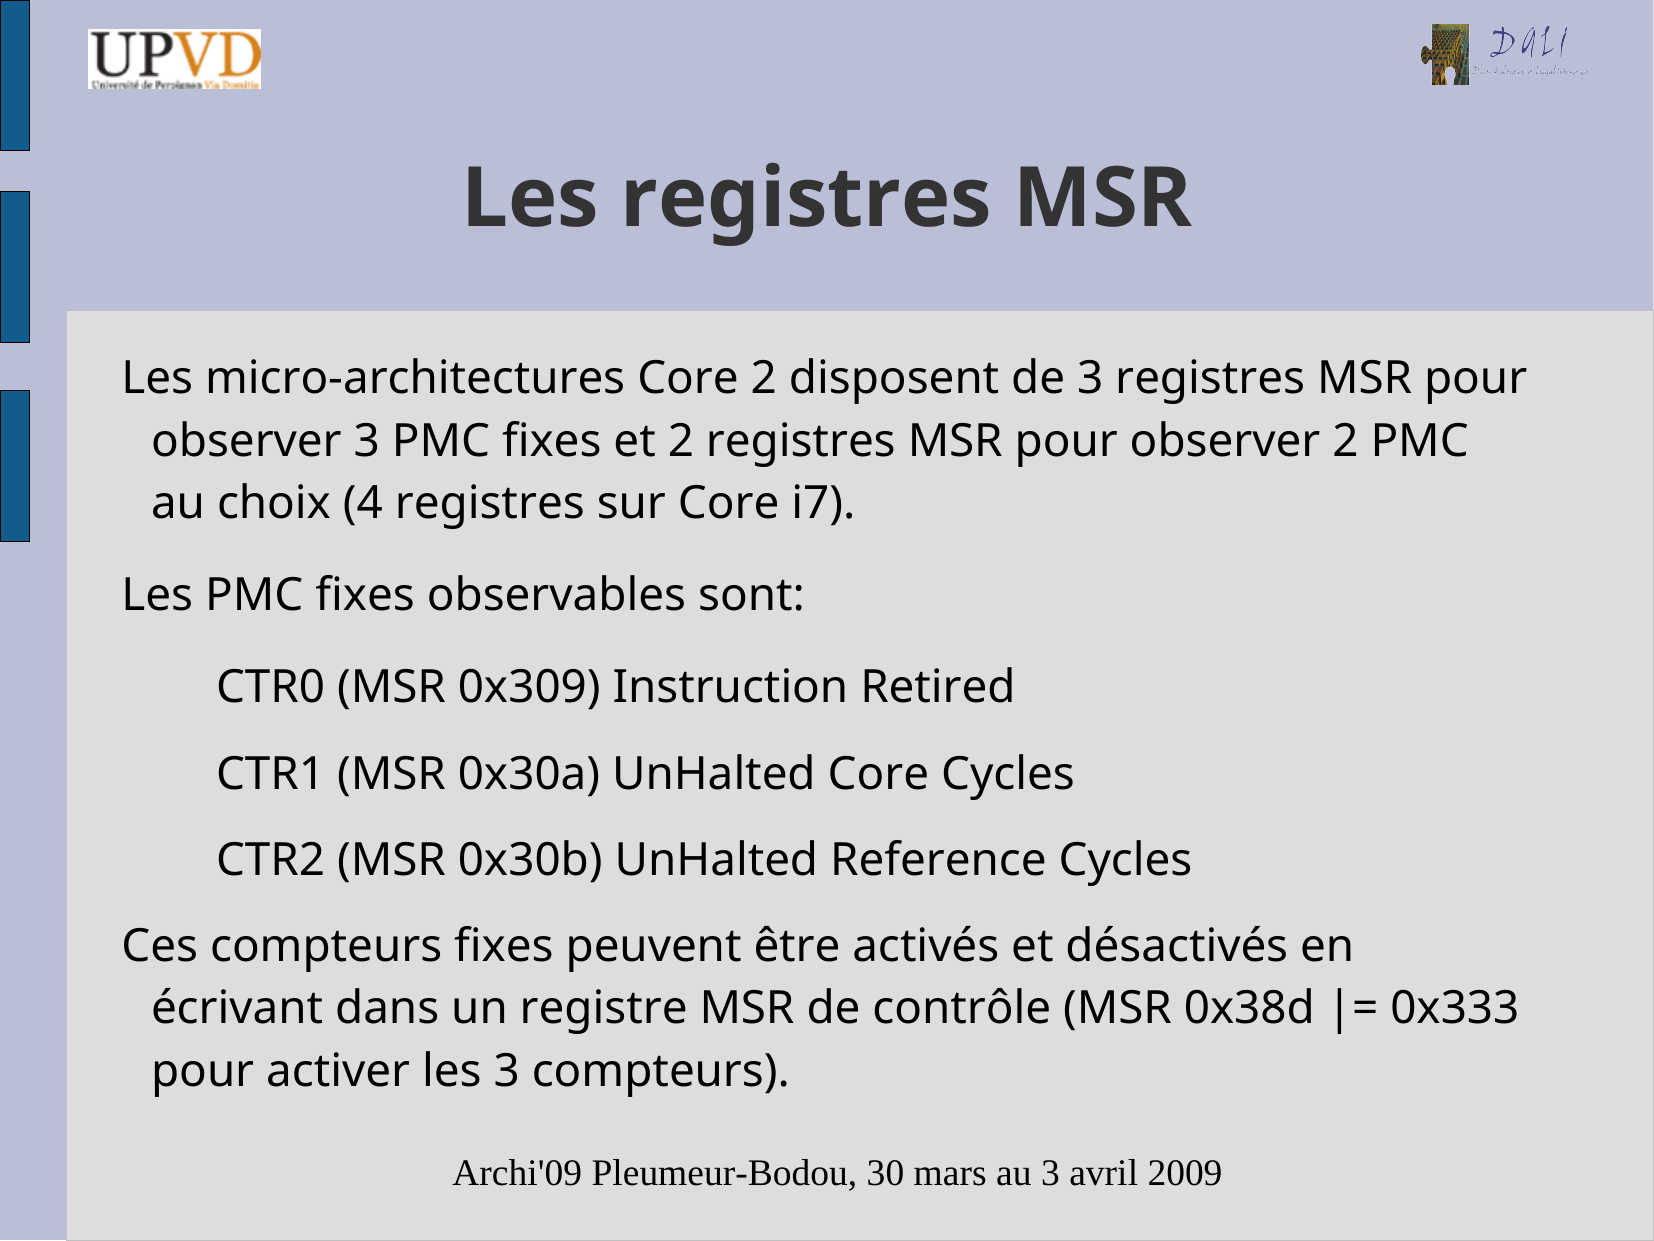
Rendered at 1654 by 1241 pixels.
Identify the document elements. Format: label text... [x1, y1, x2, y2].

picture [88, 29, 261, 89]
text_box Archi'09 Pleumeur-Bodou, 30 mars au 3 avril 2009 [452, 1151, 1226, 1204]
list Les micro-architectures Core 2 disposent de 3 registres MSR pour observer 3 PMC fixes et 2 registres MSR pour observer 2 PMC au choix (4 registres sur Core i7). Les PMC fixes observables sont: CTR0 (MSR 0x309) Instruction Retired CTR1 (MSR 0x30a) UnHalted Core Cycles CTR2 (MSR 0x30b) UnHalted Reference Cycles Ces compteurs fixes peuvent être activés et désactivés en écrivant dans un registre MSR de contrôle (MSR 0x38d |= 0x333 pour activer les 3 compteurs). [121, 344, 1534, 1127]
title Les registres MSR [121, 91, 1534, 299]
picture [1420, 24, 1593, 85]
